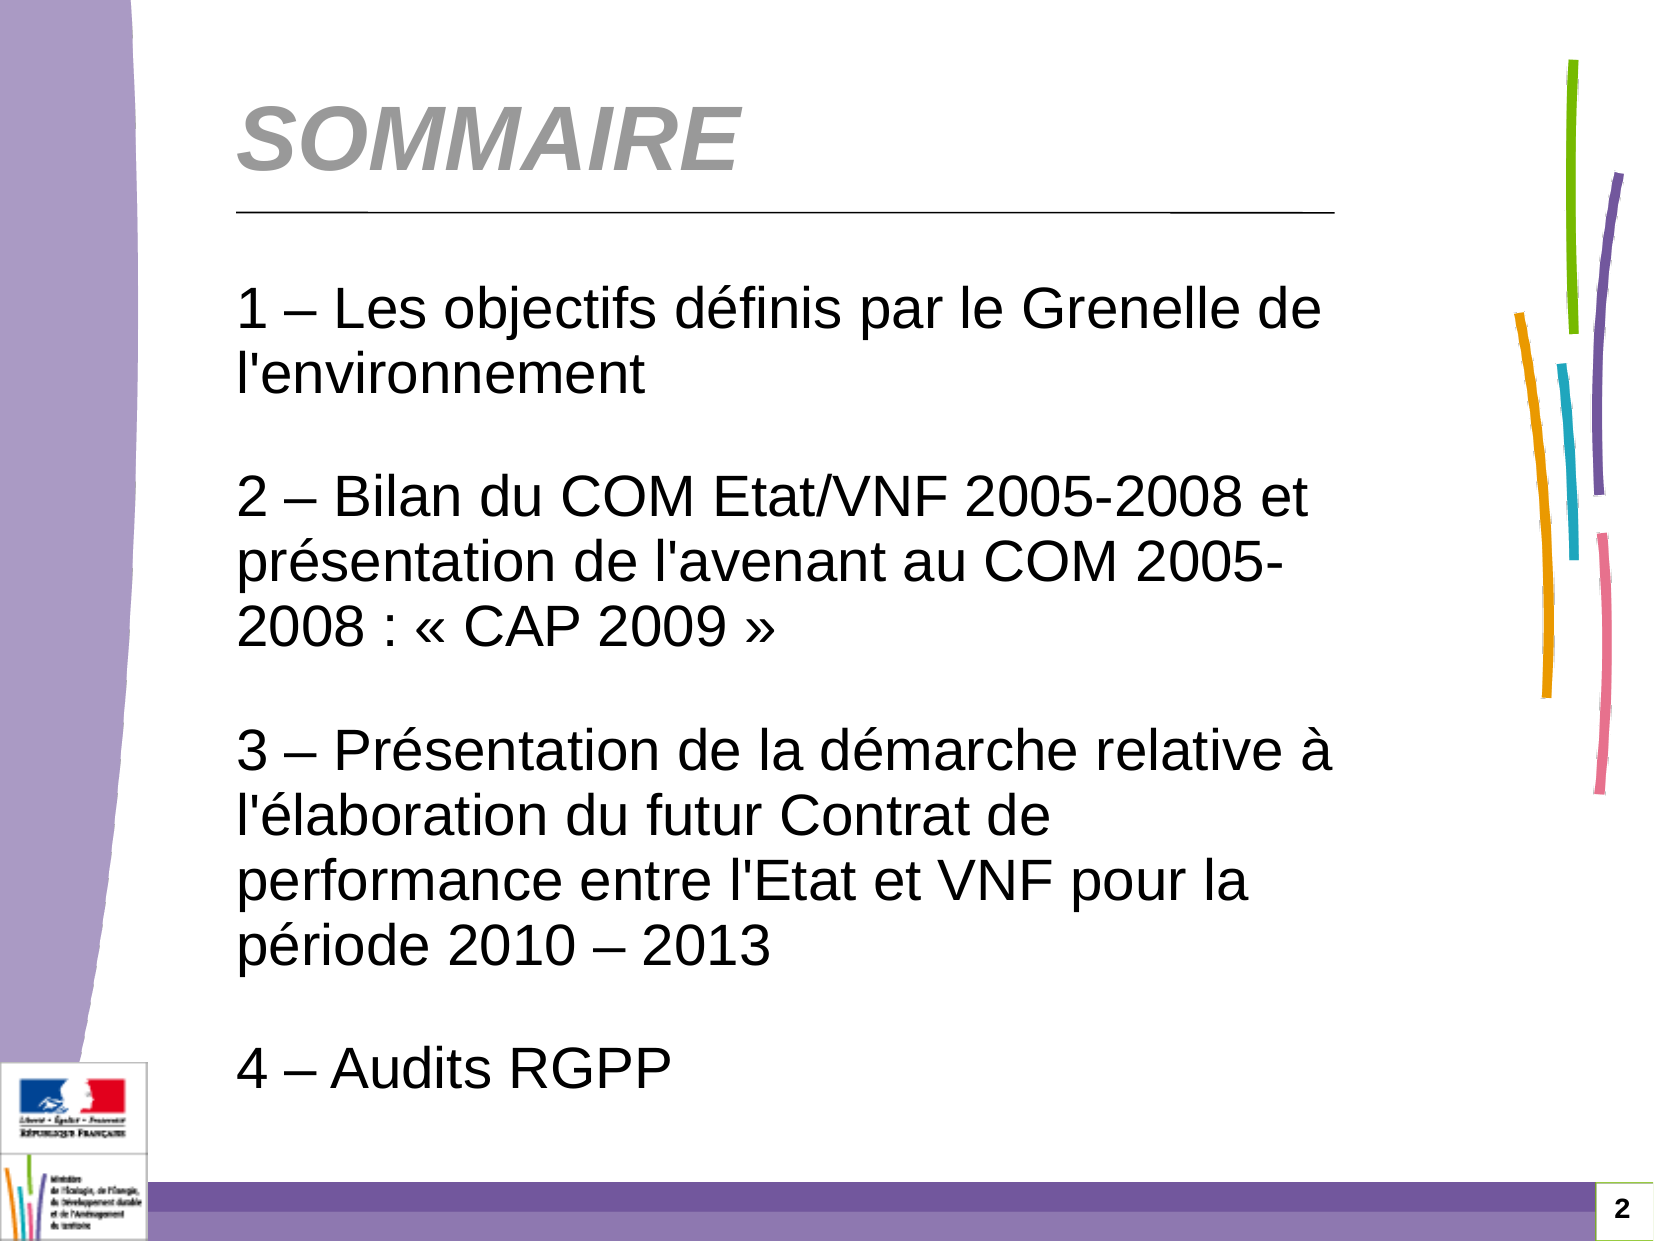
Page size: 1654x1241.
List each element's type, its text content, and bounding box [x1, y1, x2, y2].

picture [0, 0, 1654, 1241]
list 1 – Les objectifs définis par le Grenelle de l'environnement 2 – Bilan du COM Etat/VNF 2005-2008 et présentation de l'avenant au COM 2005-2008 : « CAP 2009 » 3 – Présentation de la démarche relative à l'élaboration du futur Contrat de performance entre l'Etat et VNF pour la période 2010 – 2013 4 – Audits RGPP [236, 236, 1358, 1122]
title SOMMAIRE [236, 41, 1447, 246]
